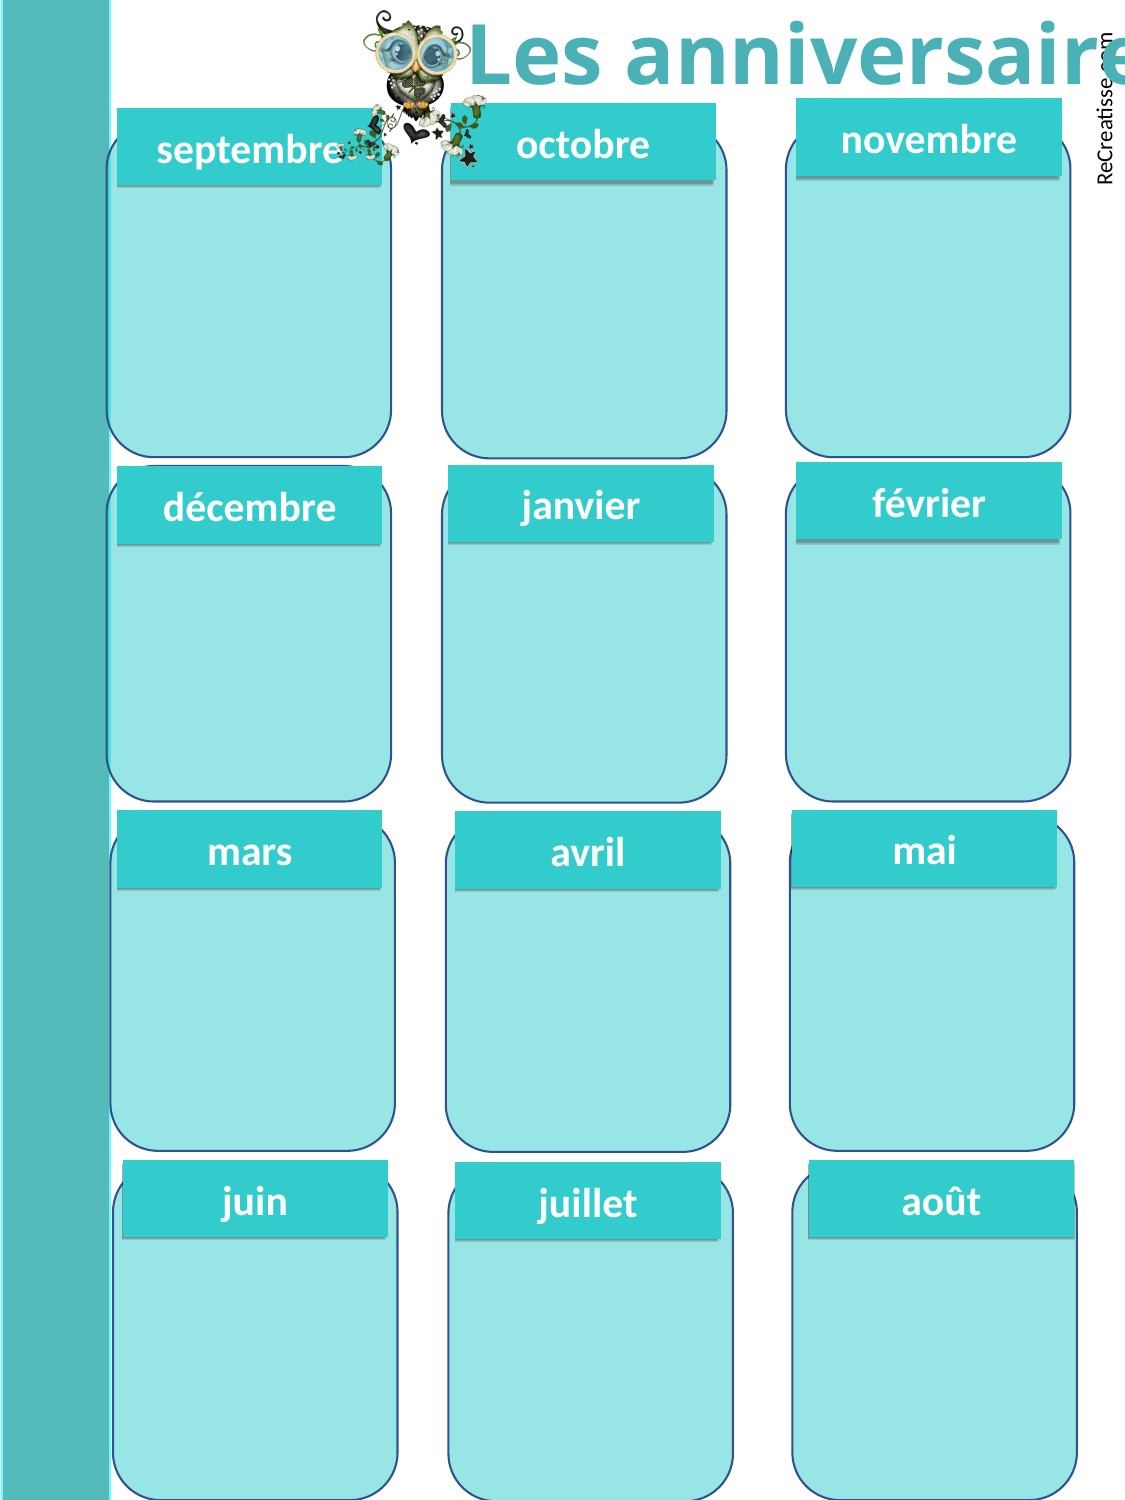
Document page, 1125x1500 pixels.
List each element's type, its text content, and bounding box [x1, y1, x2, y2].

text_box [2, 0, 395, 1500]
text_box décembre [117, 466, 382, 544]
text_box [448, 1181, 733, 1500]
text_box avril [455, 811, 721, 889]
text_box janvier [448, 465, 714, 542]
text_box [113, 1182, 398, 1500]
text_box septembre [117, 108, 382, 185]
text_box [442, 482, 727, 803]
text_box [785, 484, 1071, 802]
text_box février [796, 462, 1062, 539]
text_box juillet [455, 1162, 721, 1239]
text_box [785, 139, 1071, 458]
text_box juin [123, 1160, 388, 1237]
text_box [792, 1175, 1077, 1500]
text_box [789, 826, 1075, 1151]
text_box novembre [796, 98, 1062, 176]
text_box [445, 835, 731, 1152]
text_box ReCreatisse.com [1082, 109, 1125, 201]
text_box octobre [451, 103, 716, 180]
text_box mai [792, 810, 1057, 887]
text_box Les anniversaires [451, 0, 1125, 109]
text_box [442, 140, 727, 459]
text_box mars [117, 810, 382, 888]
text_box août [809, 1160, 1074, 1237]
picture [336, 10, 487, 168]
